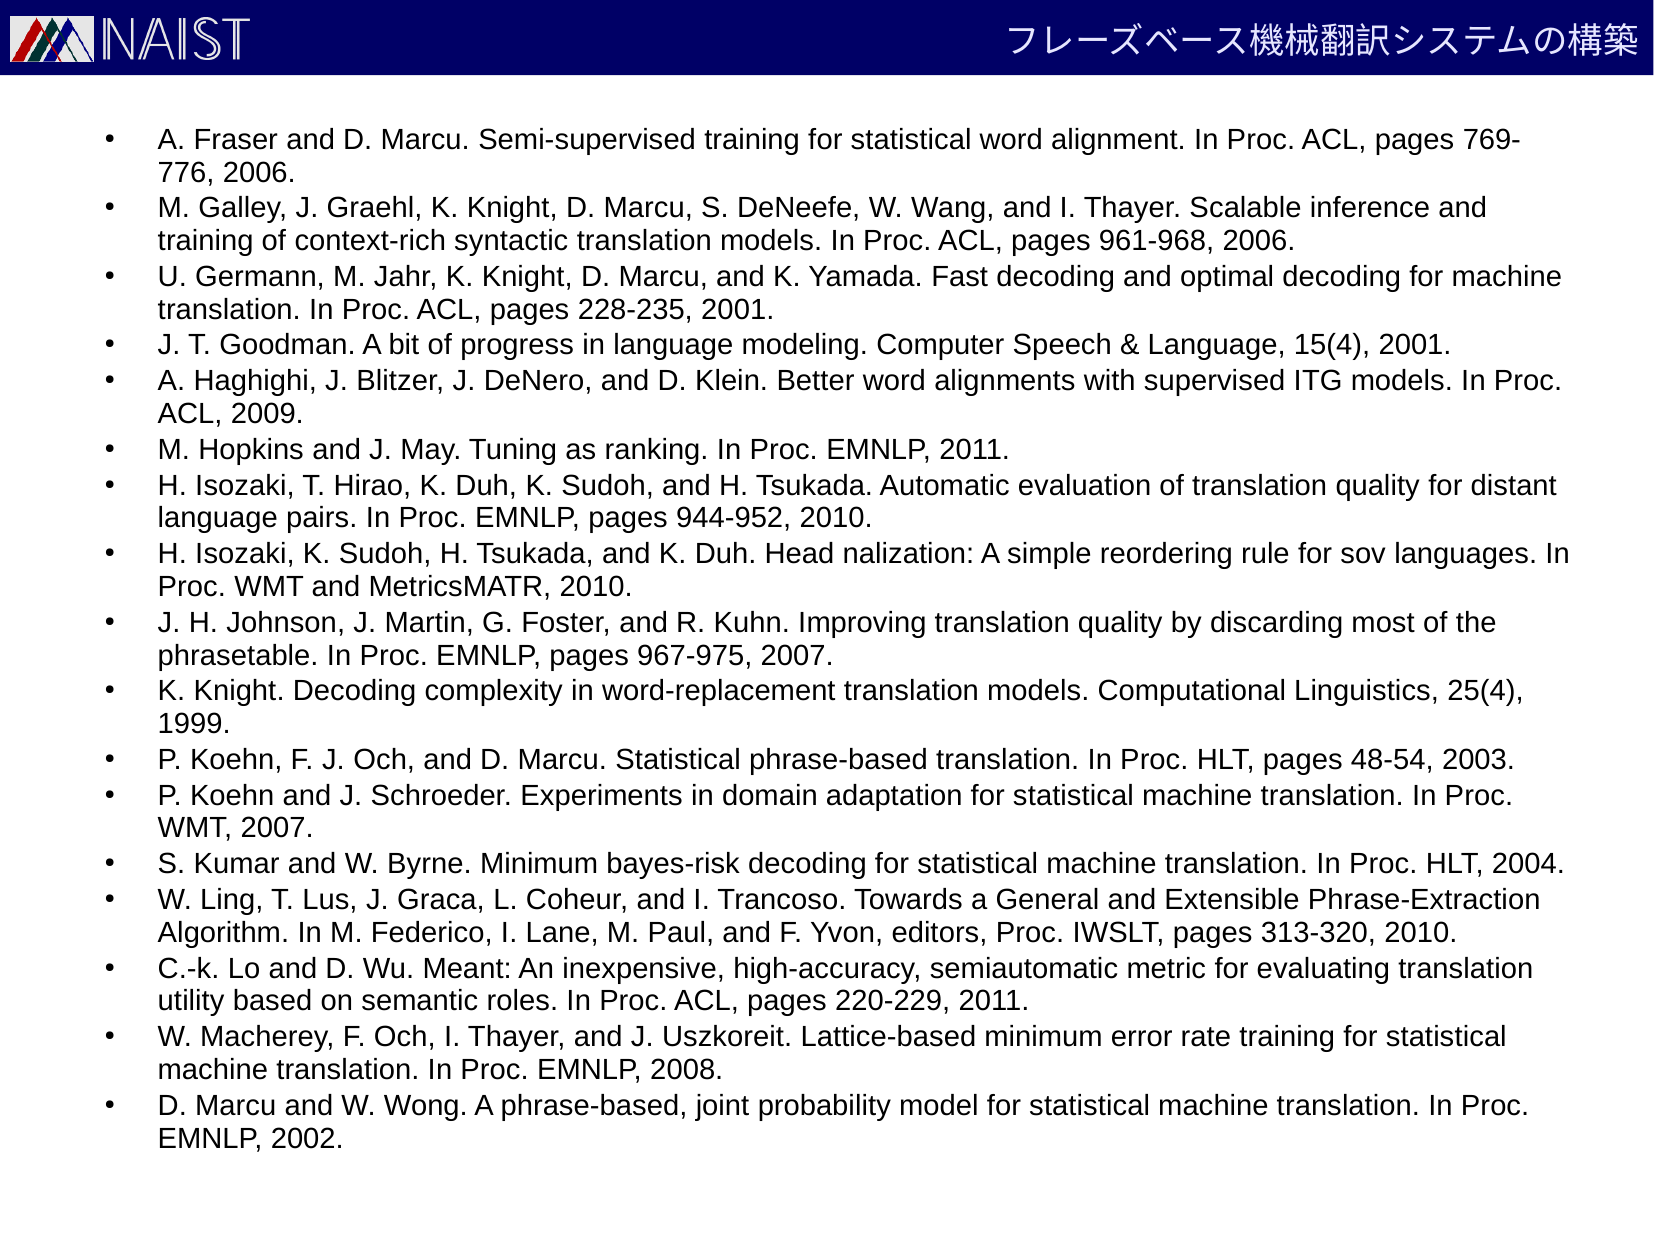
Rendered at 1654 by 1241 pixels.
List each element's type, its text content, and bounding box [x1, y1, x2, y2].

picture [102, 17, 251, 60]
picture [10, 16, 94, 62]
list A. Fraser and D. Marcu. Semi-supervised training for statistical word alignment. In Proc. ACL, pages 769-776, 2006. M. Galley, J. Graehl, K. Knight, D. Marcu, S. DeNeefe, W. Wang, and I. Thayer. Scalable inference and training of context-rich syntactic translation models. In Proc. ACL, pages 961-968, 2006. U. Germann, M. Jahr, K. Knight, D. Marcu, and K. Yamada. Fast decoding and optimal decoding for machine translation. In Proc. ACL, pages 228-235, 2001. J. T. Goodman. A bit of progress in language modeling. Computer Speech & Language, 15(4), 2001. A. Haghighi, J. Blitzer, J. DeNero, and D. Klein. Better word alignments with supervised ITG models. In Proc. ACL, 2009. M. Hopkins and J. May. Tuning as ranking. In Proc. EMNLP, 2011. H. Isozaki, T. Hirao, K. Duh, K. Sudoh, and H. Tsukada. Automatic evaluation of translation quality for distant language pairs. In Proc. EMNLP, pages 944-952, 2010. H. Isozaki, K. Sudoh, H. Tsukada, and K. Duh. Head nalization: A simple reordering rule for sov languages. In Proc. WMT and MetricsMATR, 2010. J. H. Johnson, J. Martin, G. Foster, and R. Kuhn. Improving translation quality by discarding most of the phrasetable. In Proc. EMNLP, pages 967-975, 2007. K. Knight. Decoding complexity in word-replacement translation models. Computational Linguistics, 25(4), 1999. P. Koehn, F. J. Och, and D. Marcu. Statistical phrase-based translation. In Proc. HLT, pages 48-54, 2003. P. Koehn and J. Schroeder. Experiments in domain adaptation for statistical machine translation. In Proc. WMT, 2007. S. Kumar and W. Byrne. Minimum bayes-risk decoding for statistical machine translation. In Proc. HLT, 2004. W. Ling, T. Lus, J. Graca, L. Coheur, and I. Trancoso. Towards a General and Extensible Phrase-Extraction Algorithm. In M. Federico, I. Lane, M. Paul, and F. Yvon, editors, Proc. IWSLT, pages 313-320, 2010. C.-k. Lo and D. Wu. Meant: An inexpensive, high-accuracy, semiautomatic metric for evaluating translation utility based on semantic roles. In Proc. ACL, pages 220-229, 2011. W. Macherey, F. Och, I. Thayer, and J. Uszkoreit. Lattice-based minimum error rate training for statistical machine translation. In Proc. EMNLP, 2008. D. Marcu and W. Wong. A phrase-based, joint probability model for statistical machine translation. In Proc. EMNLP, 2002. [86, 122, 1576, 1155]
